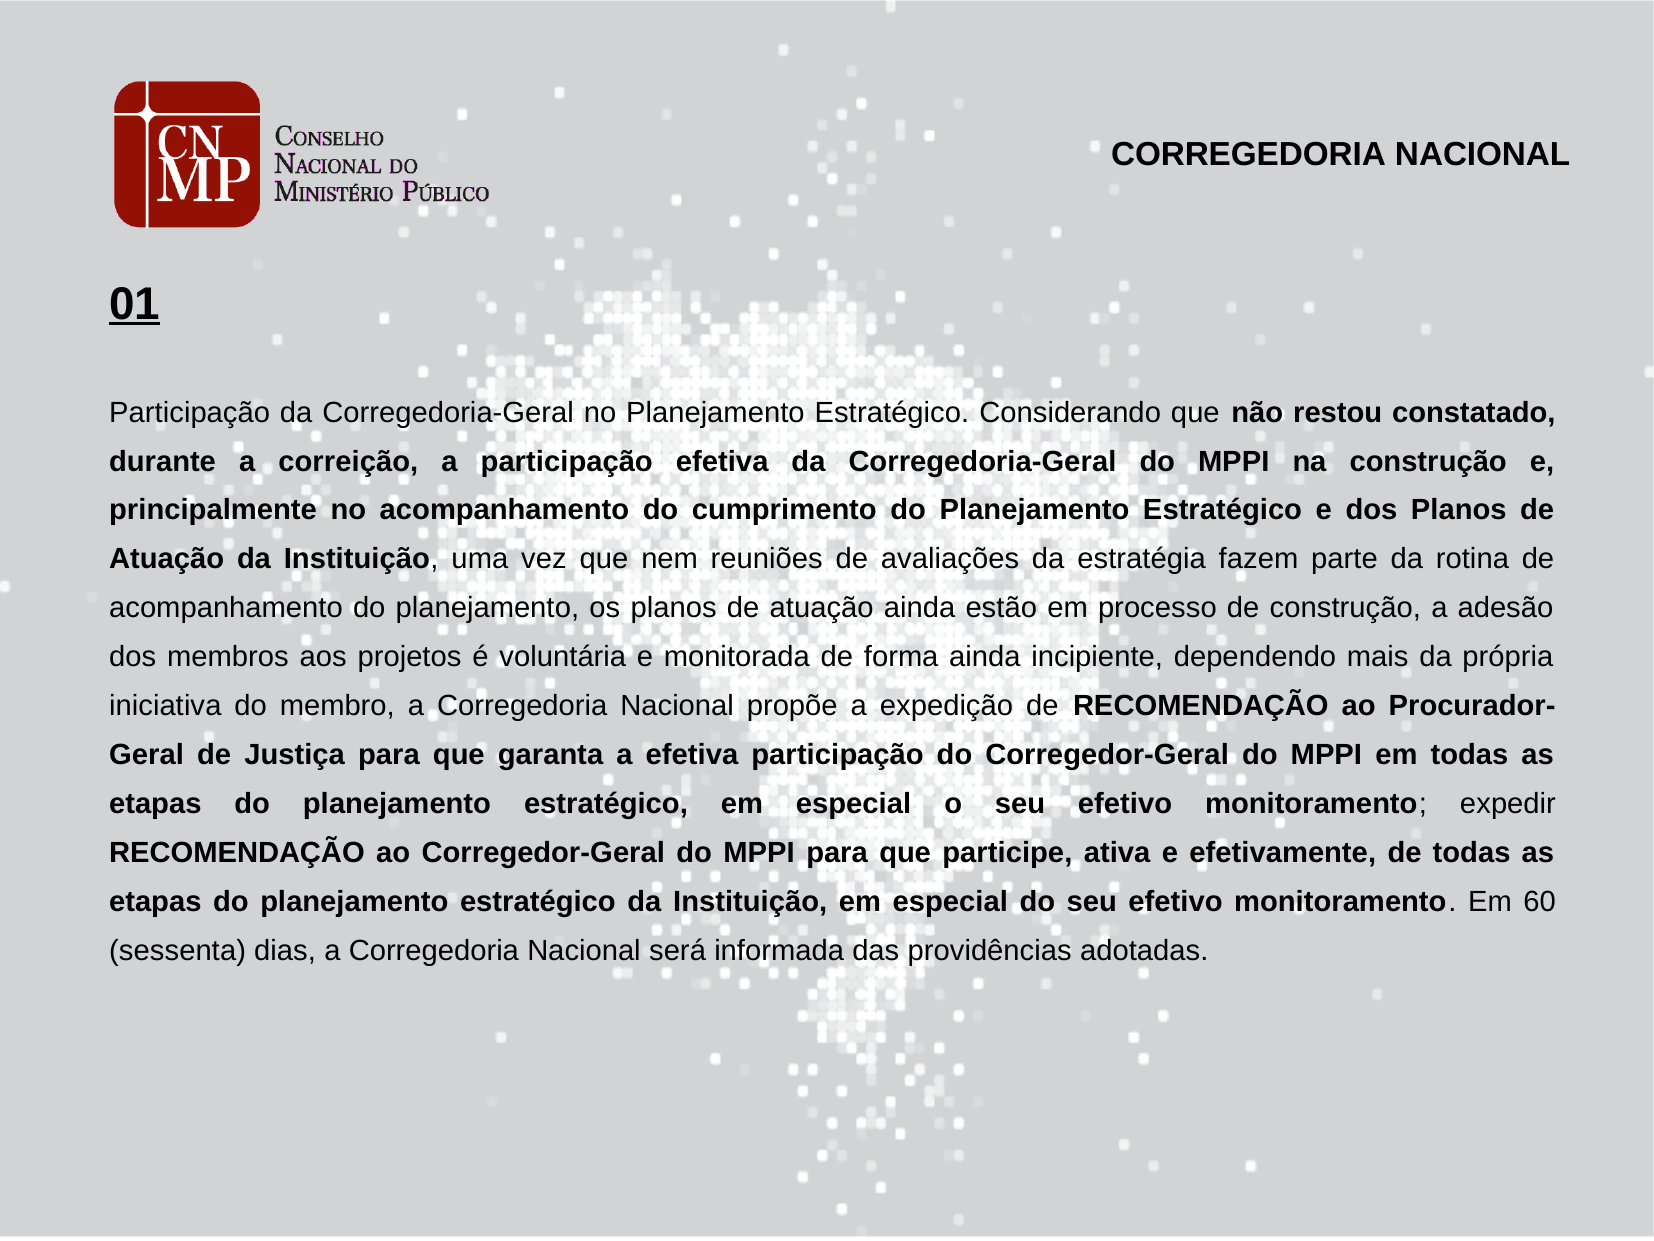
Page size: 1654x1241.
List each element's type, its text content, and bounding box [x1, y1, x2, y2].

picture [0, 0, 1654, 1241]
text_box 01 Participação da Corregedoria-Geral no Planejamento Estratégico. Considerando que não restou constatado, durante a correição, a participação efetiva da Corregedoria-Geral do MPPI na construção e, principalmente no acompanhamento do cumprimento do Planejamento Estratégico e dos Planos de Atuação da Instituição, uma vez que nem reuniões de avaliações da estratégia fazem parte da rotina de acompanhamento do planejamento, os planos de atuação ainda estão em processo de construção, a adesão dos membros aos projetos é voluntária e monitorada de forma ainda incipiente, dependendo mais da própria iniciativa do membro, a Corregedoria Nacional propõe a expedição de RECOMENDAÇÃO ao Procurador-Geral de Justiça para que garanta a efetiva participação do Corregedor-Geral do MPPI em todas as etapas do planejamento estratégico, em especial o seu efetivo monitoramento; expedir RECOMENDAÇÃO ao Corregedor-Geral do MPPI para que participe, ativa e efetivamente, de todas as etapas do planejamento estratégico da Instituição, em especial do seu efetivo monitoramento. Em 60 (sessenta) dias, a Corregedoria Nacional será informada das providências adotadas. [94, 271, 1571, 860]
title CORREGEDORIA NACIONAL [82, 49, 1571, 257]
